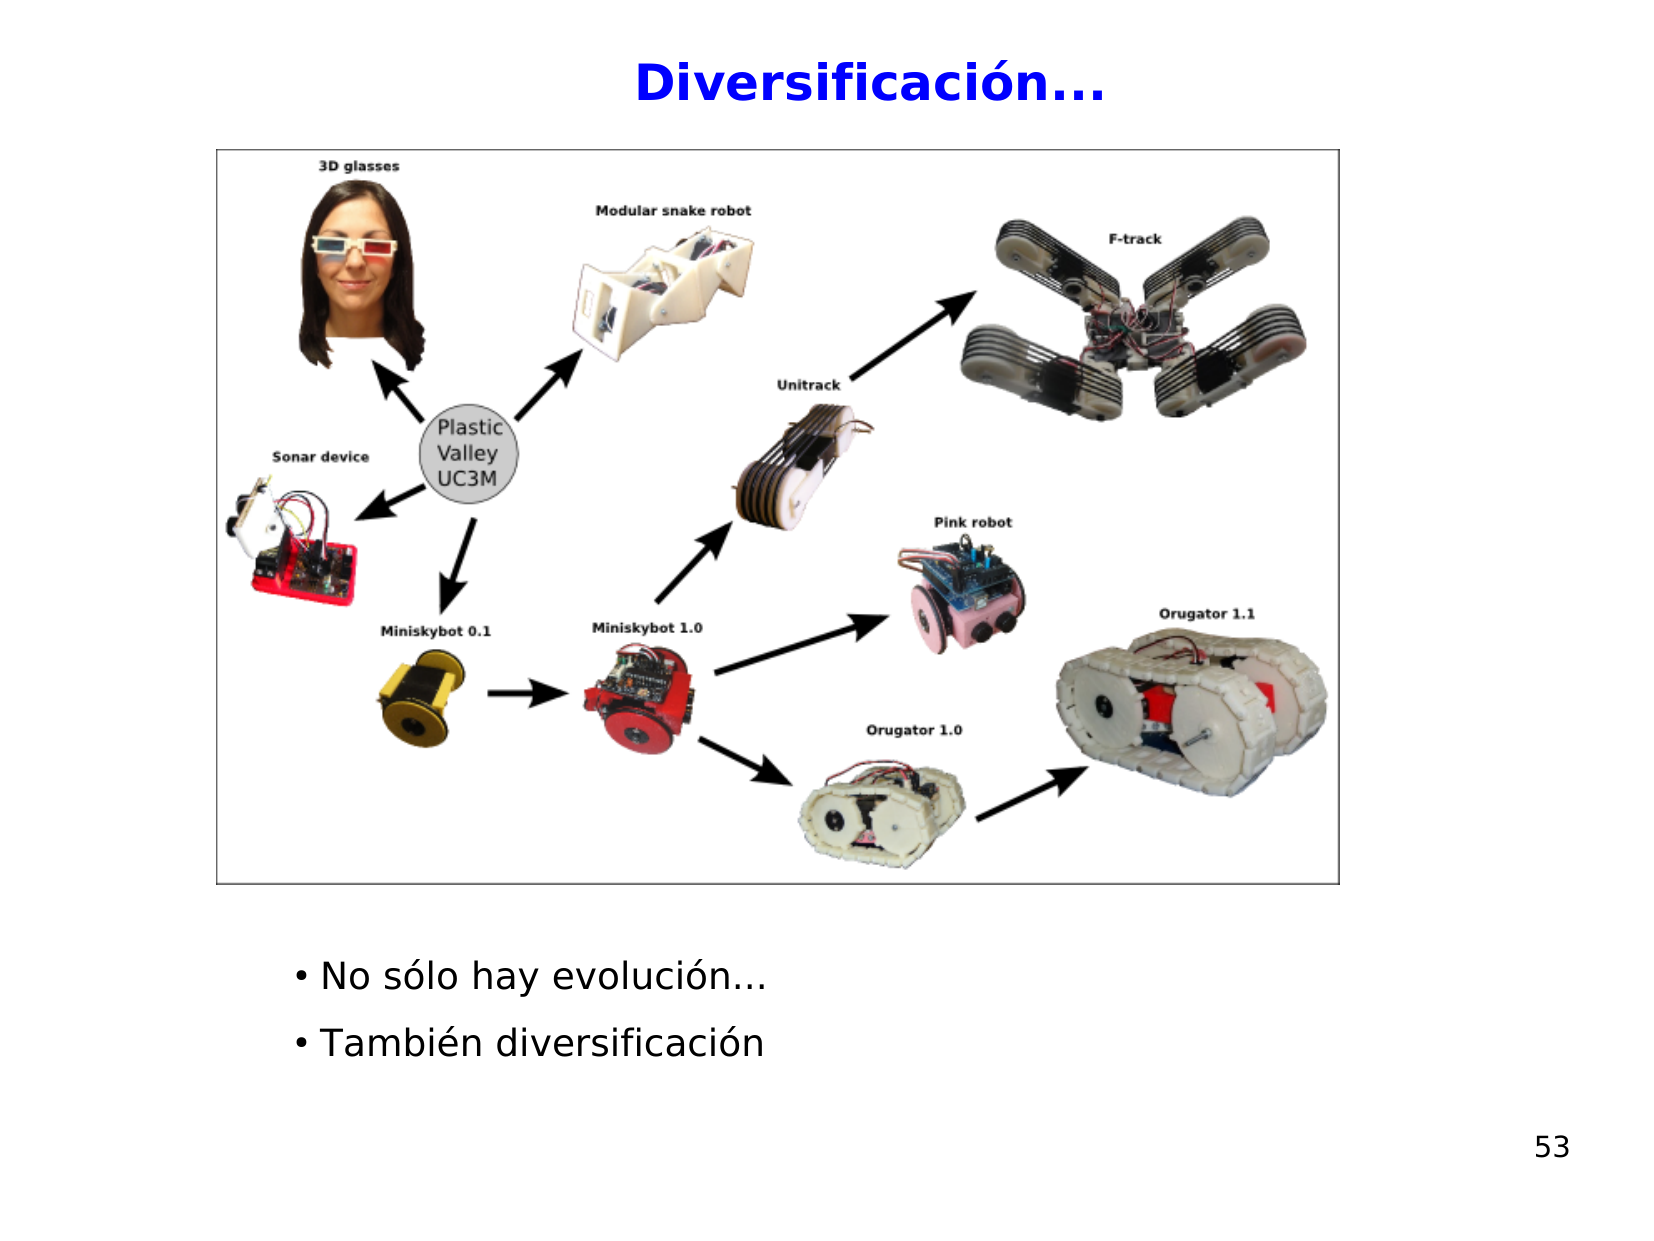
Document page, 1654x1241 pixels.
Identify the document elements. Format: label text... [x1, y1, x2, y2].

text_box Diversificación... [619, 46, 1123, 120]
text_box No sólo hay evolución... También diversificación [280, 947, 1233, 1078]
picture [216, 149, 1340, 885]
